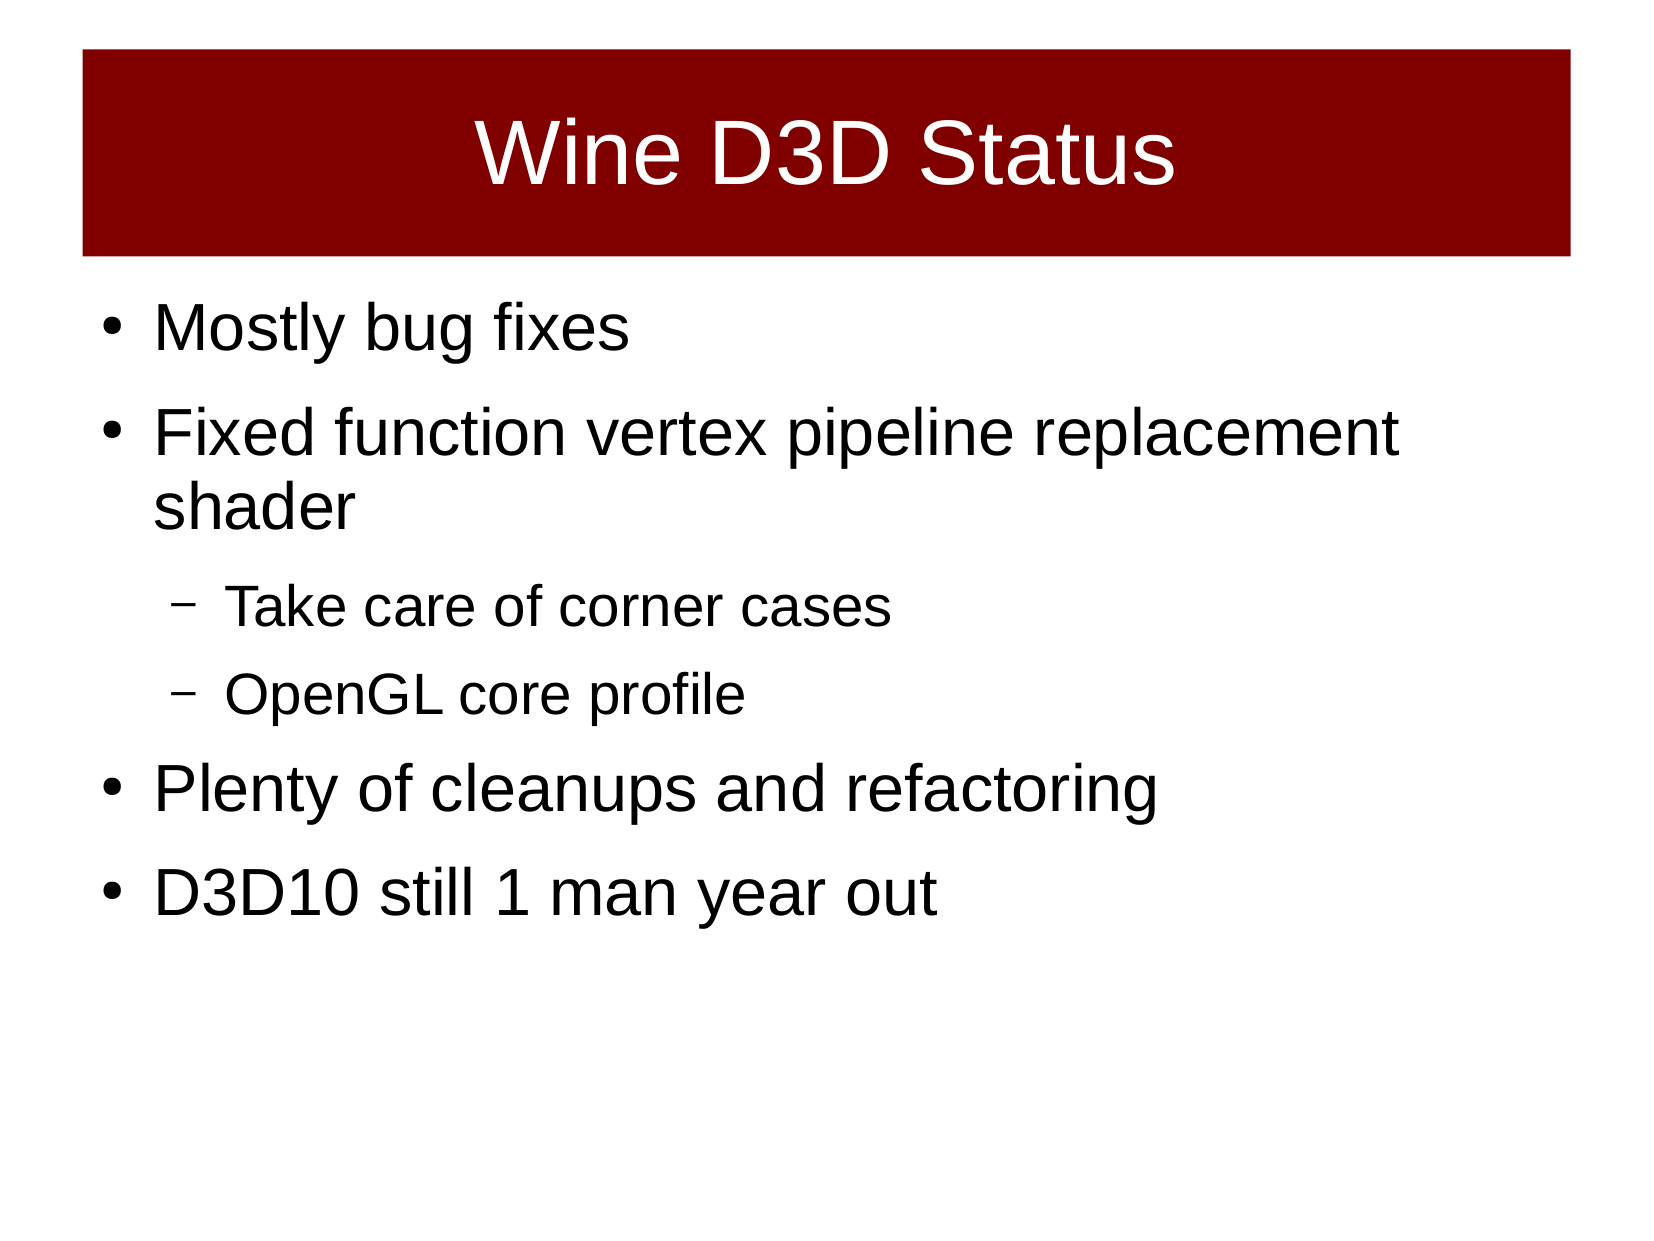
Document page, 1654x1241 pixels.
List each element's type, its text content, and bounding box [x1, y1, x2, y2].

title Wine D3D Status [82, 49, 1571, 257]
list Mostly bug fixes Fixed function vertex pipeline replacement shader Take care of corner cases OpenGL core profile Plenty of cleanups and refactoring D3D10 still 1 man year out [82, 290, 1571, 1094]
